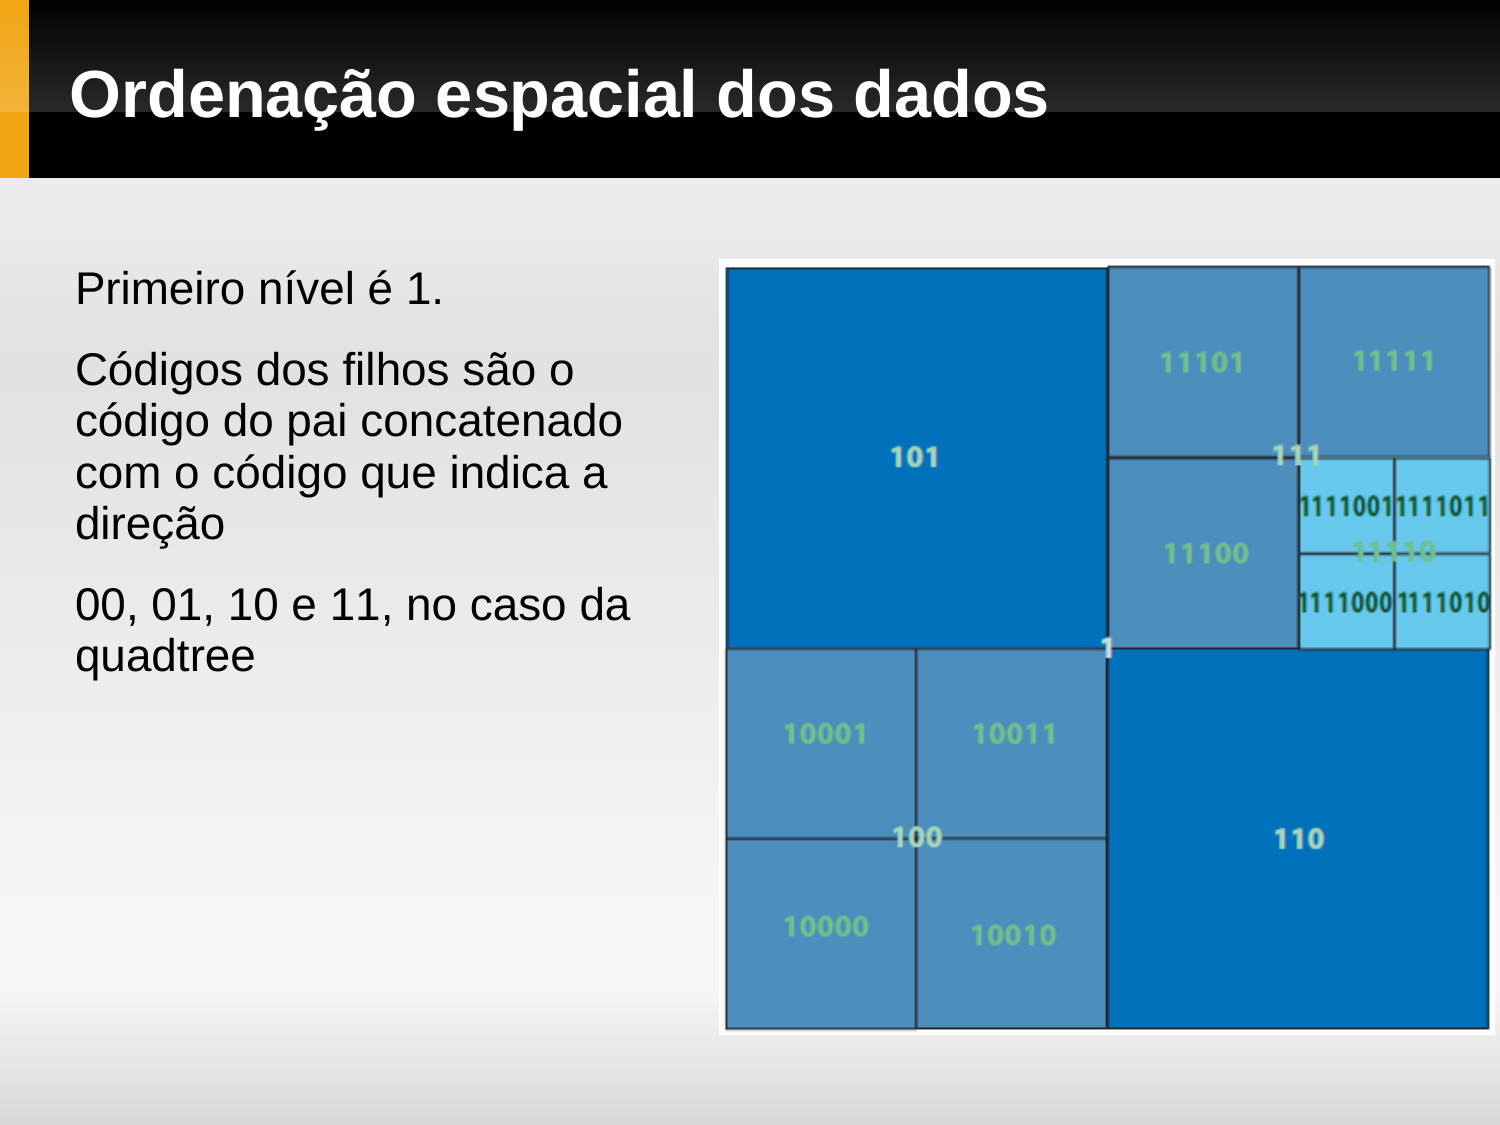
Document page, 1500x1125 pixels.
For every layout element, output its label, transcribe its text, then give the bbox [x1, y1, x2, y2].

list Primeiro nível é 1. Códigos dos filhos são o código do pai concatenado com o código que indica a direção 00, 01, 10 e 11, no caso da quadtree [75, 263, 709, 991]
title Ordenação espacial dos dados [69, 0, 1420, 188]
picture [0, 0, 1500, 1125]
